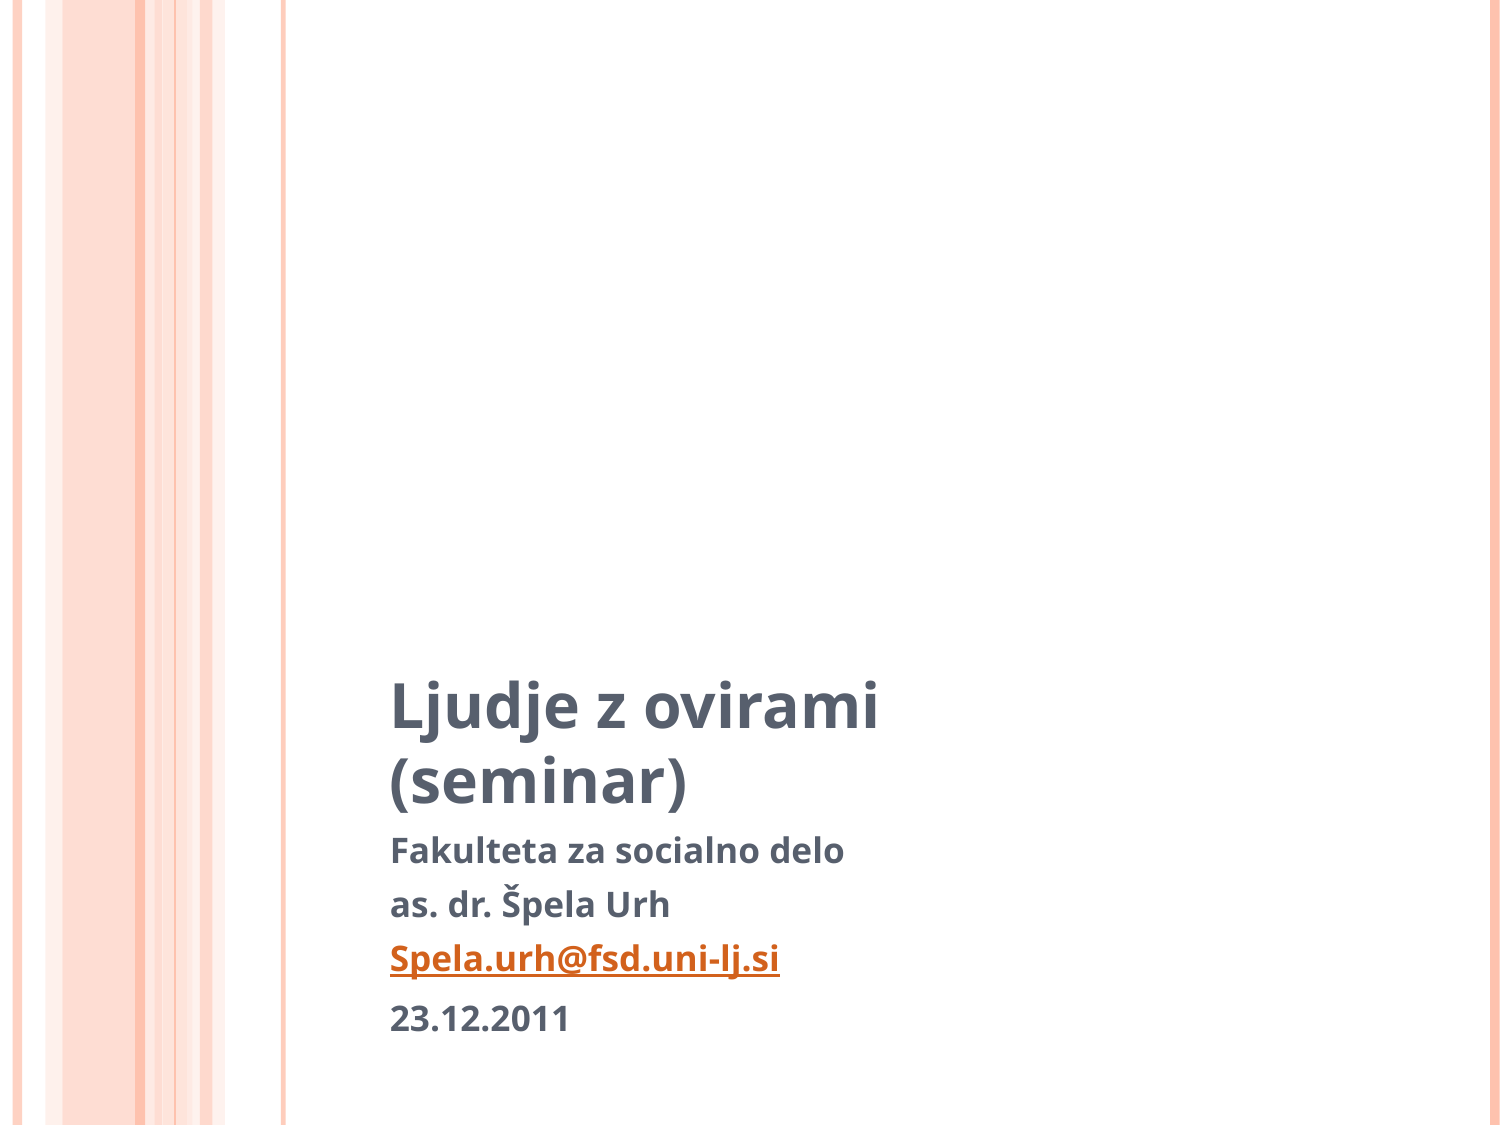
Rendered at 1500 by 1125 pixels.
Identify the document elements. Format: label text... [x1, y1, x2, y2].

subtitle Fakulteta za socialno delo as. dr. Špela Urh Spela.urh@fsd.uni-lj.si 23.12.2011 [375, 820, 1388, 1046]
title Ljudje z ovirami (seminar) [375, 512, 1388, 820]
